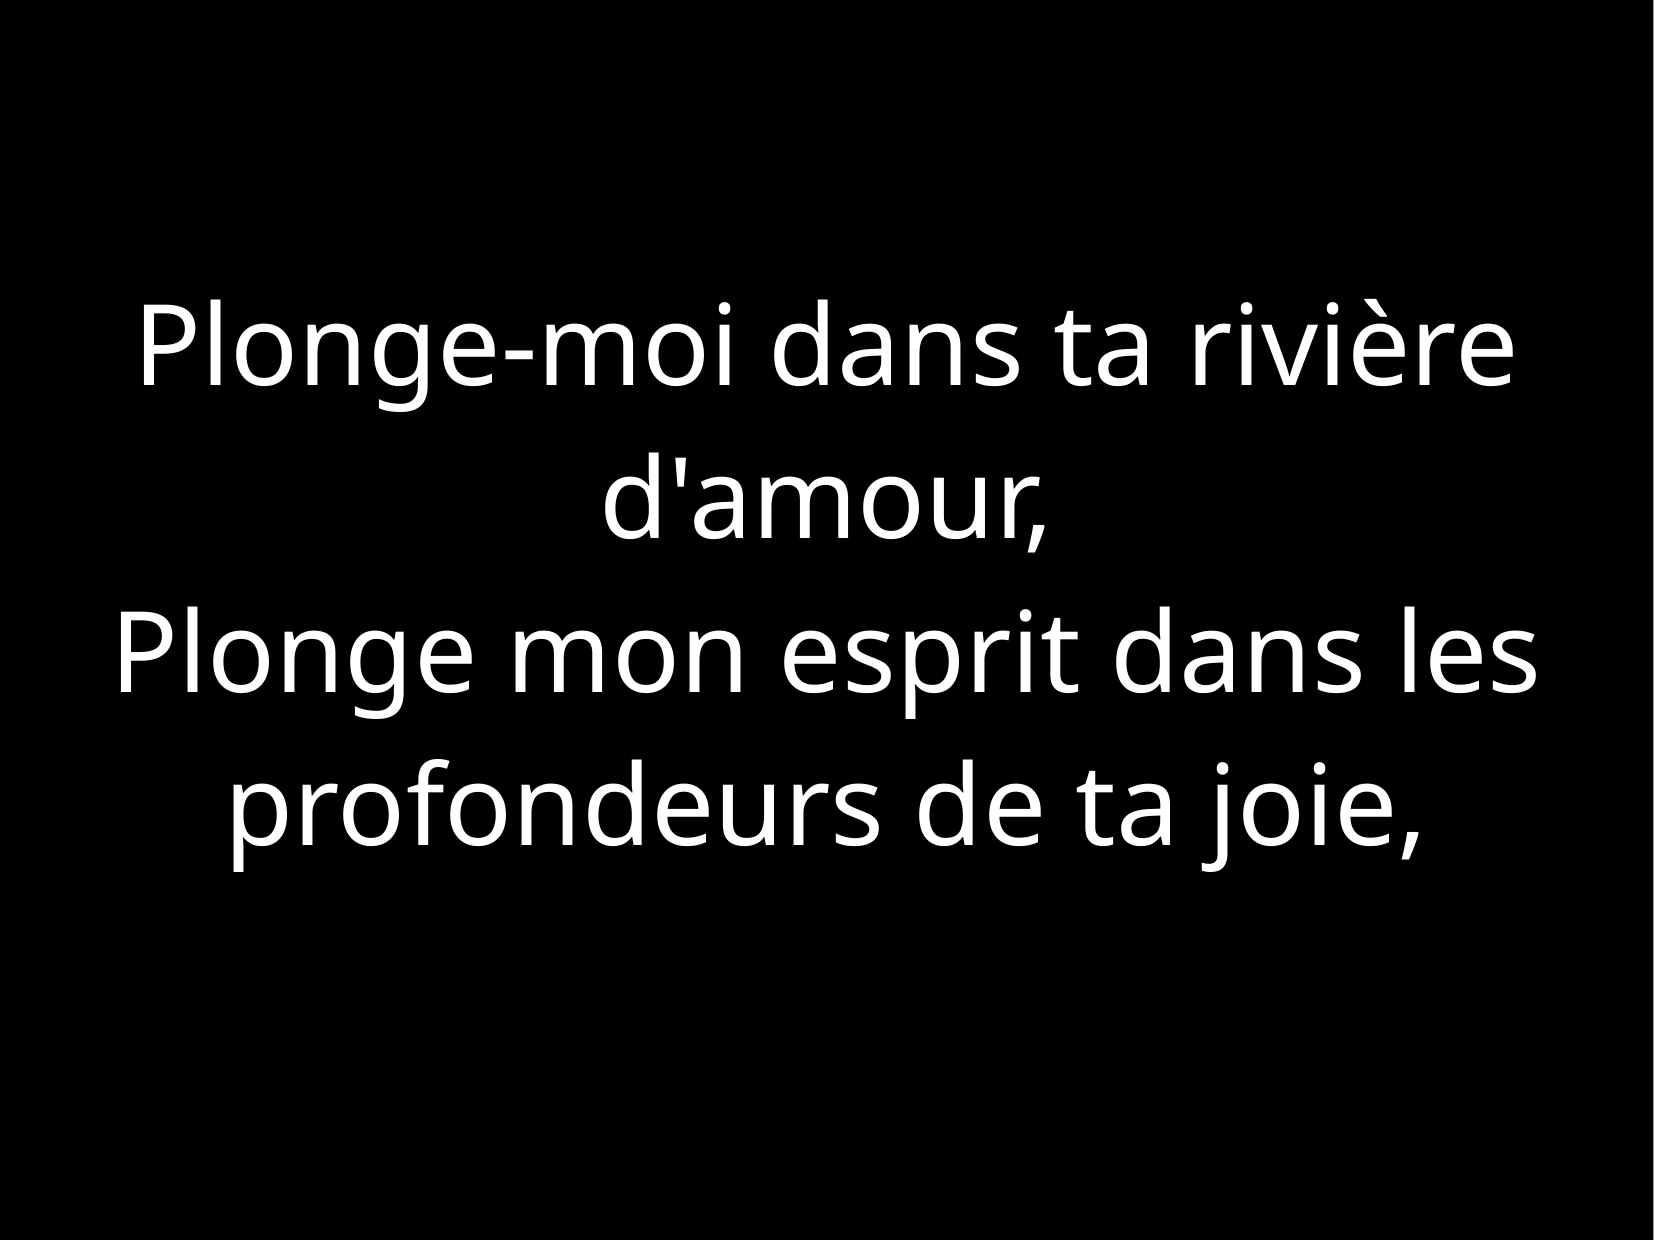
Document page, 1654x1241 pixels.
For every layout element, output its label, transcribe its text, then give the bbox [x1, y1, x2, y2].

subtitle Plonge-moi dans ta rivière d'amour, Plonge mon esprit dans les profondeurs de ta joie, [82, 35, 1571, 1109]
